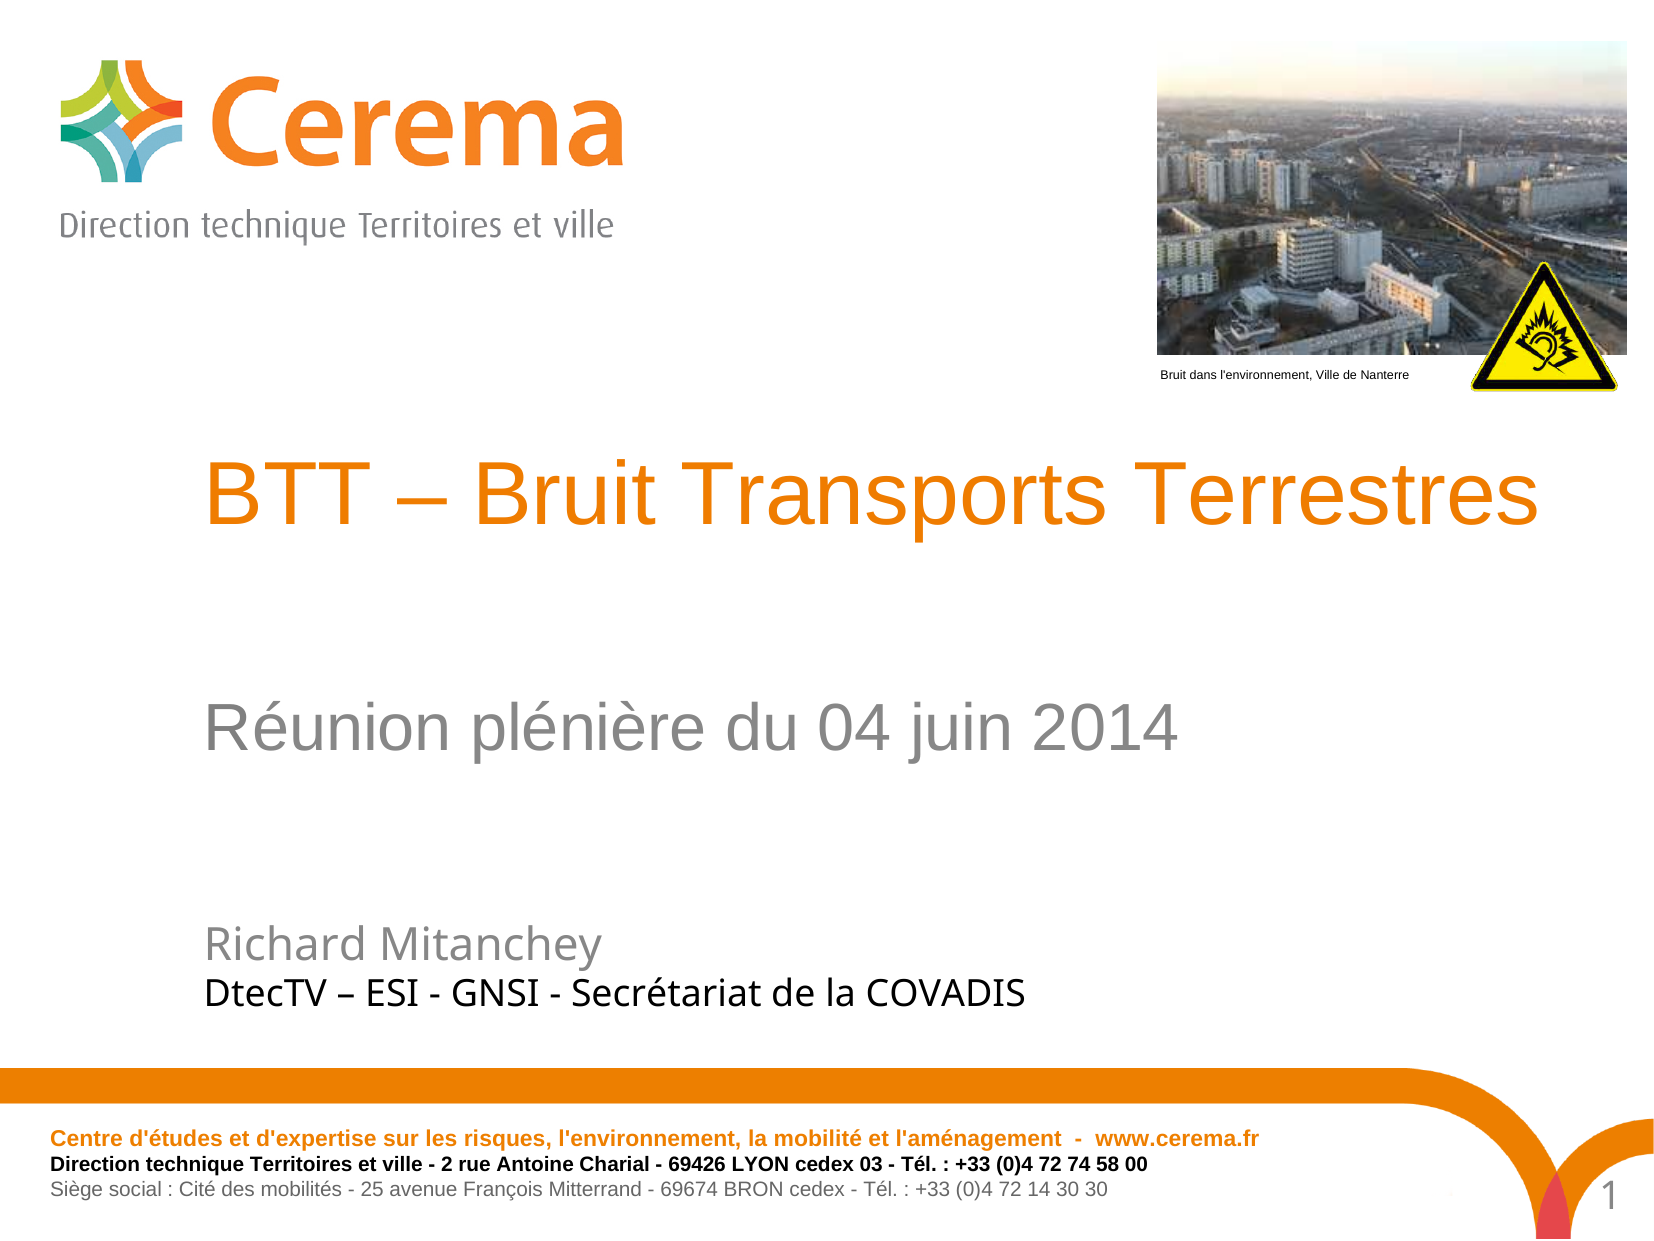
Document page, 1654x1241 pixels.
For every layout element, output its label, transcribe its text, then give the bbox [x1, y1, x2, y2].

text_box Bruit dans l'environnement, Ville de Nanterre [1145, 359, 1426, 390]
picture [0, 0, 684, 291]
text_box BTT – Bruit Transports Terrestres [188, 447, 1607, 655]
picture [1157, 41, 1627, 393]
text_box Richard Mitanchey DtecTV – ESI - GNSI - Secrétariat de la COVADIS [188, 906, 1465, 977]
text_box Réunion plénière du 04 juin 2014 [188, 675, 1465, 781]
picture [0, 1068, 1654, 1239]
